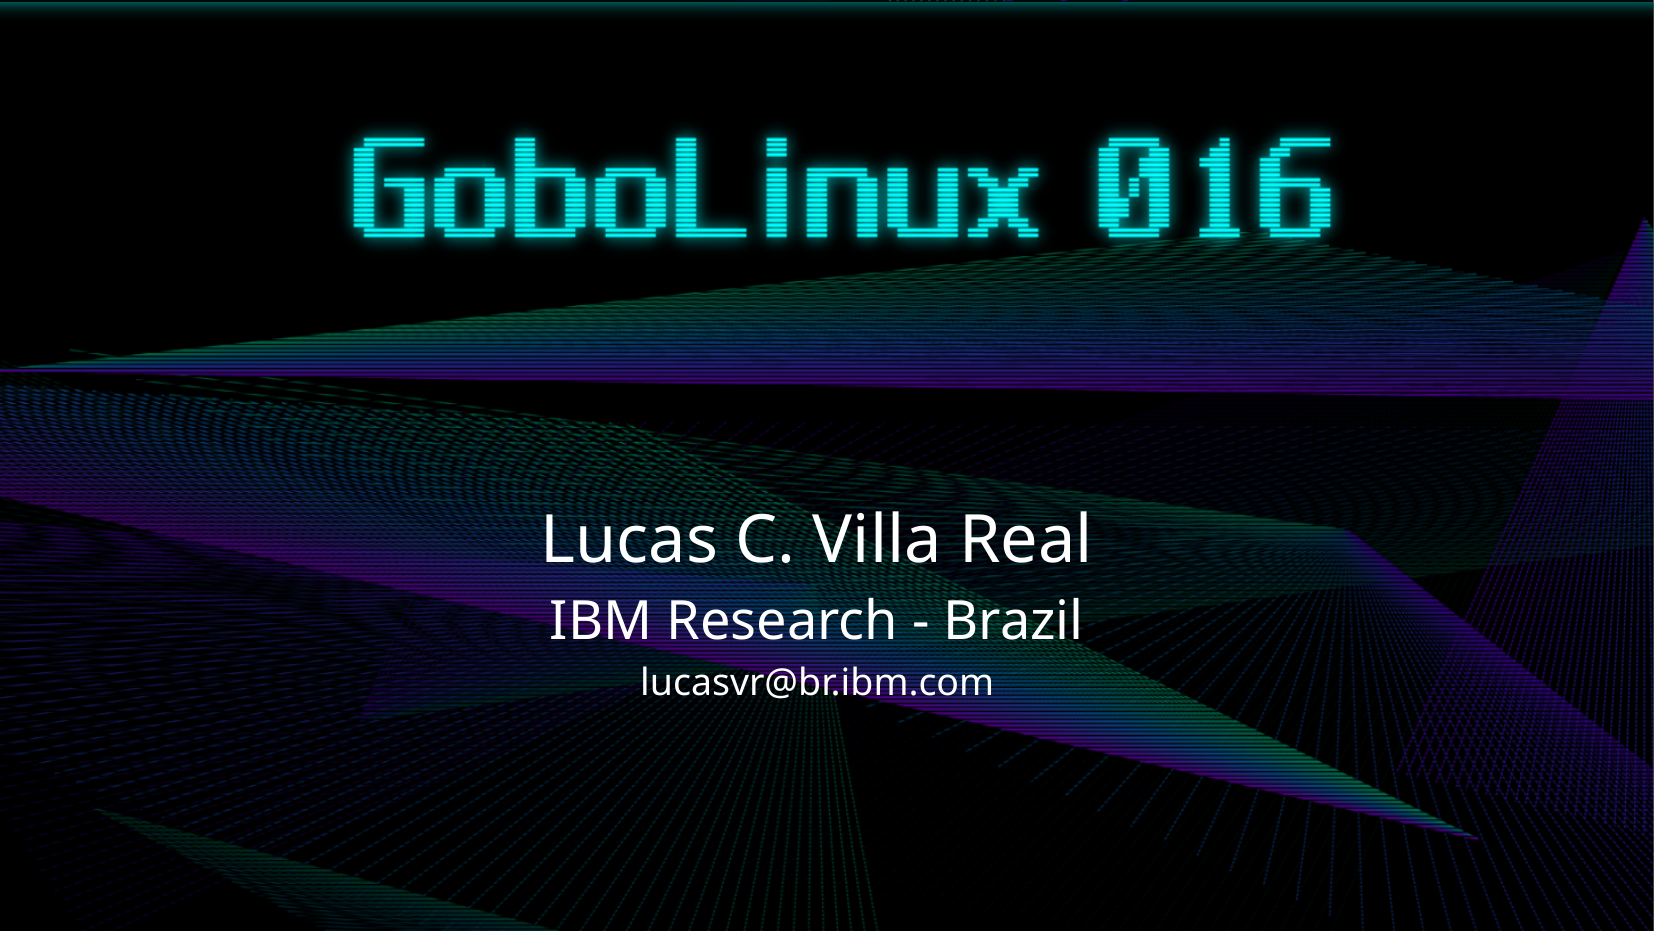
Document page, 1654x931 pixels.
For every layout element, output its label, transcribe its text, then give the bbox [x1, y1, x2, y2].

picture [0, 0, 1654, 931]
text_box Lucas C. Villa Real IBM Research - Brazil lucasvr@br.ibm.com [457, 483, 1178, 822]
